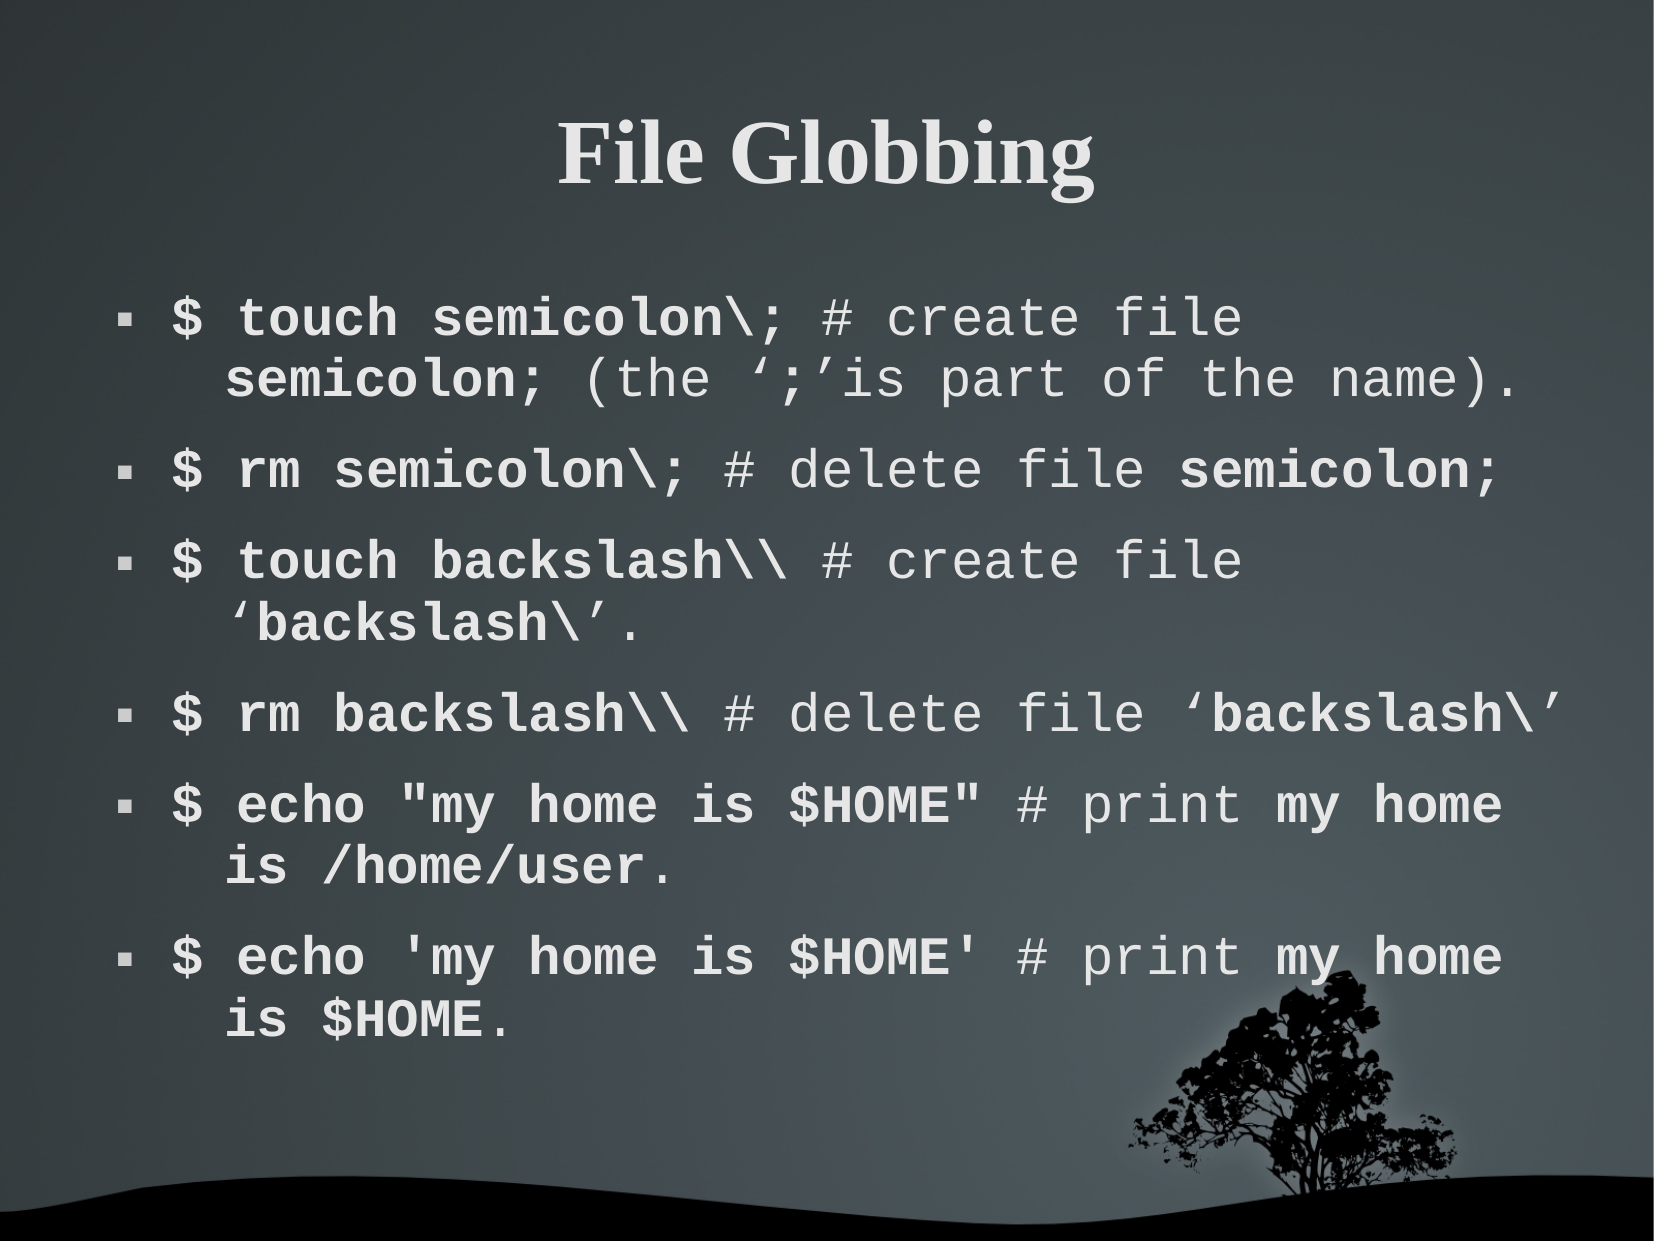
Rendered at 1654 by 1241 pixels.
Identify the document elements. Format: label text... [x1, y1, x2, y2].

list $ touch semicolon\; # create file semicolon; (the ‘;’is part of the name). $ rm semicolon\; # delete file semicolon; $ touch backslash\\ # create file ‘backslash\’. $ rm backslash\\ # delete file ‘backslash\’ $ echo "my home is $HOME" # print my home is /home/user. $ echo 'my home is $HOME' # print my home is $HOME. [82, 290, 1571, 1241]
picture [0, 0, 1654, 1241]
title File Globbing [82, 33, 1572, 273]
